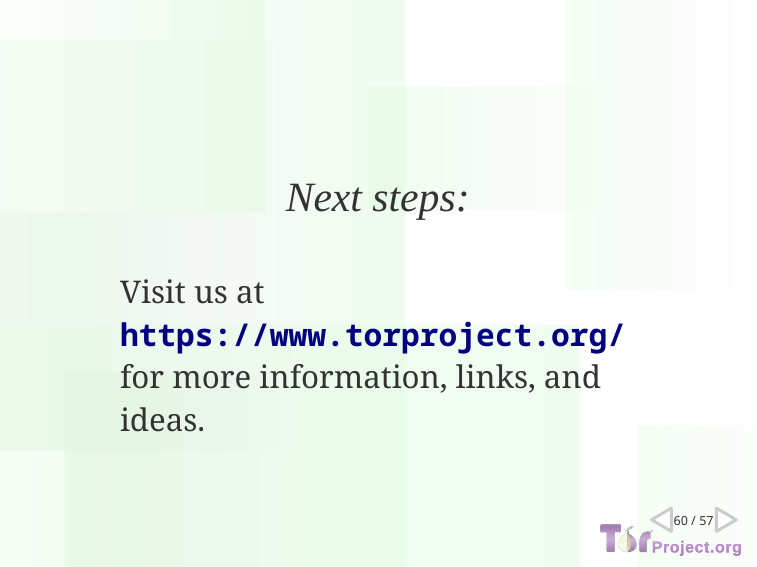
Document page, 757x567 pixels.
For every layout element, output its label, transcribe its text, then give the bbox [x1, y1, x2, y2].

text_box Visit us at https://www.torproject.org/ for more information, links, and ideas. [0, 262, 756, 508]
text_box Next steps: [0, 166, 756, 228]
picture [0, 0, 757, 567]
